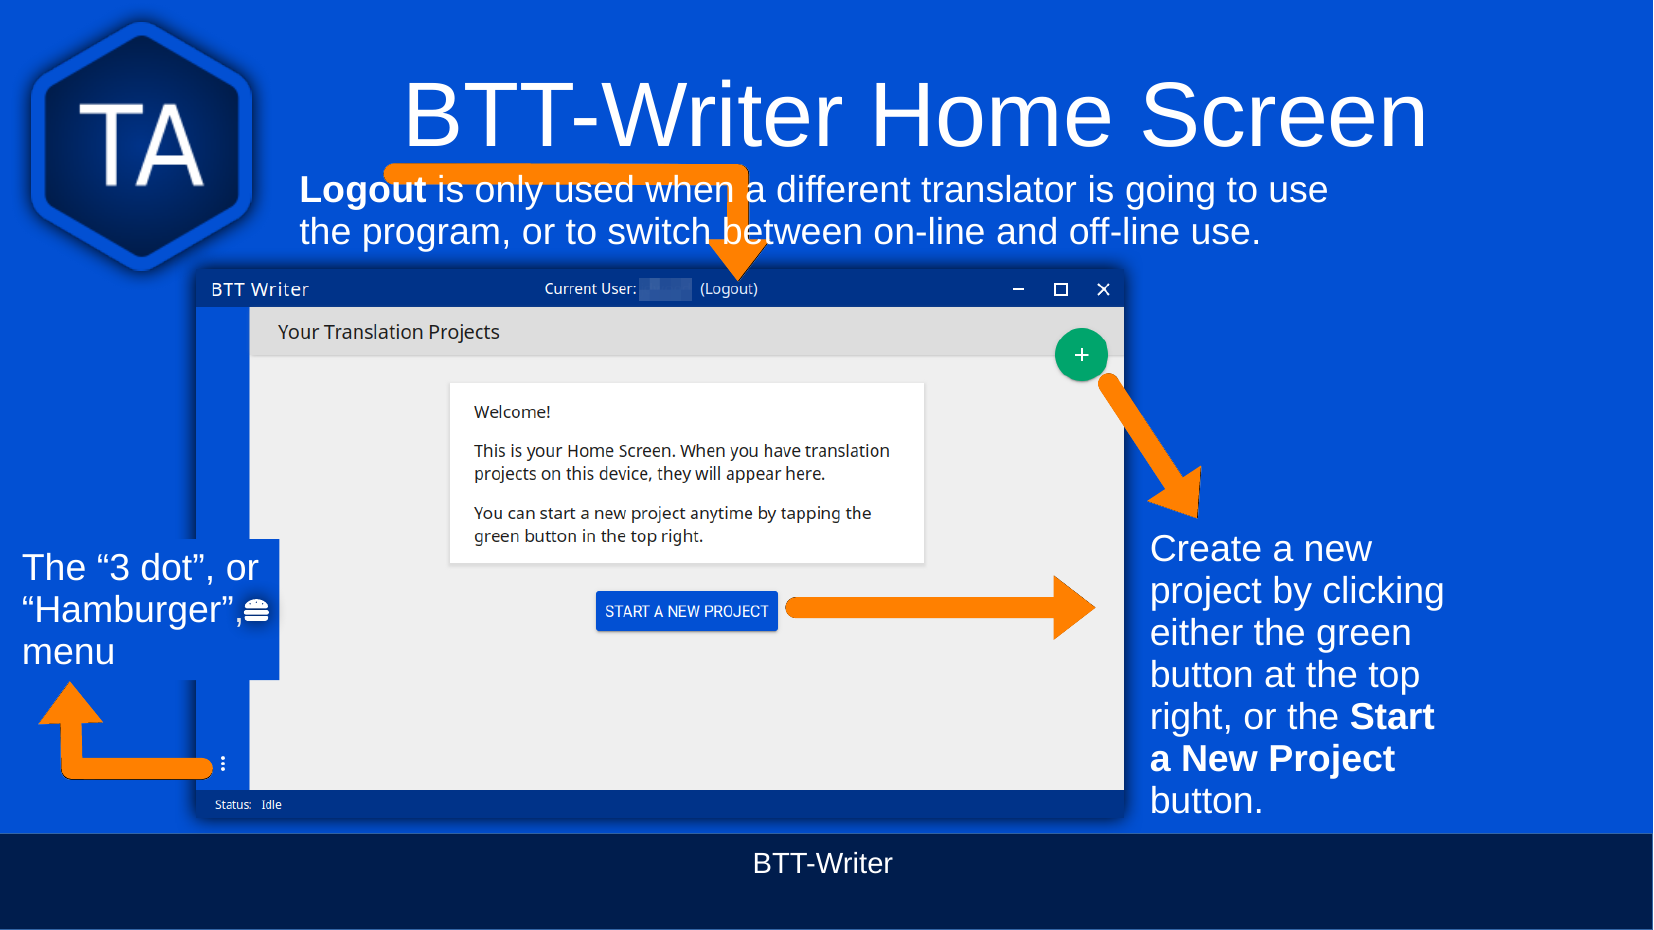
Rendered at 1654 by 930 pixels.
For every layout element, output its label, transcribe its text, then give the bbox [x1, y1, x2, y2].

title BTT-Writer Home Screen [263, 37, 1571, 193]
picture [31, 22, 1124, 818]
text_box The “3 dot”, or “Hamburger”, menu [7, 539, 280, 681]
picture [243, 596, 270, 624]
text_box Logout is only used when a different translator is going to use the program, or to switch between on-line and off-line use. [284, 161, 1360, 262]
text_box Create a new project by clicking either the green button at the top right, or the Start a New Project button. [1135, 519, 1474, 829]
